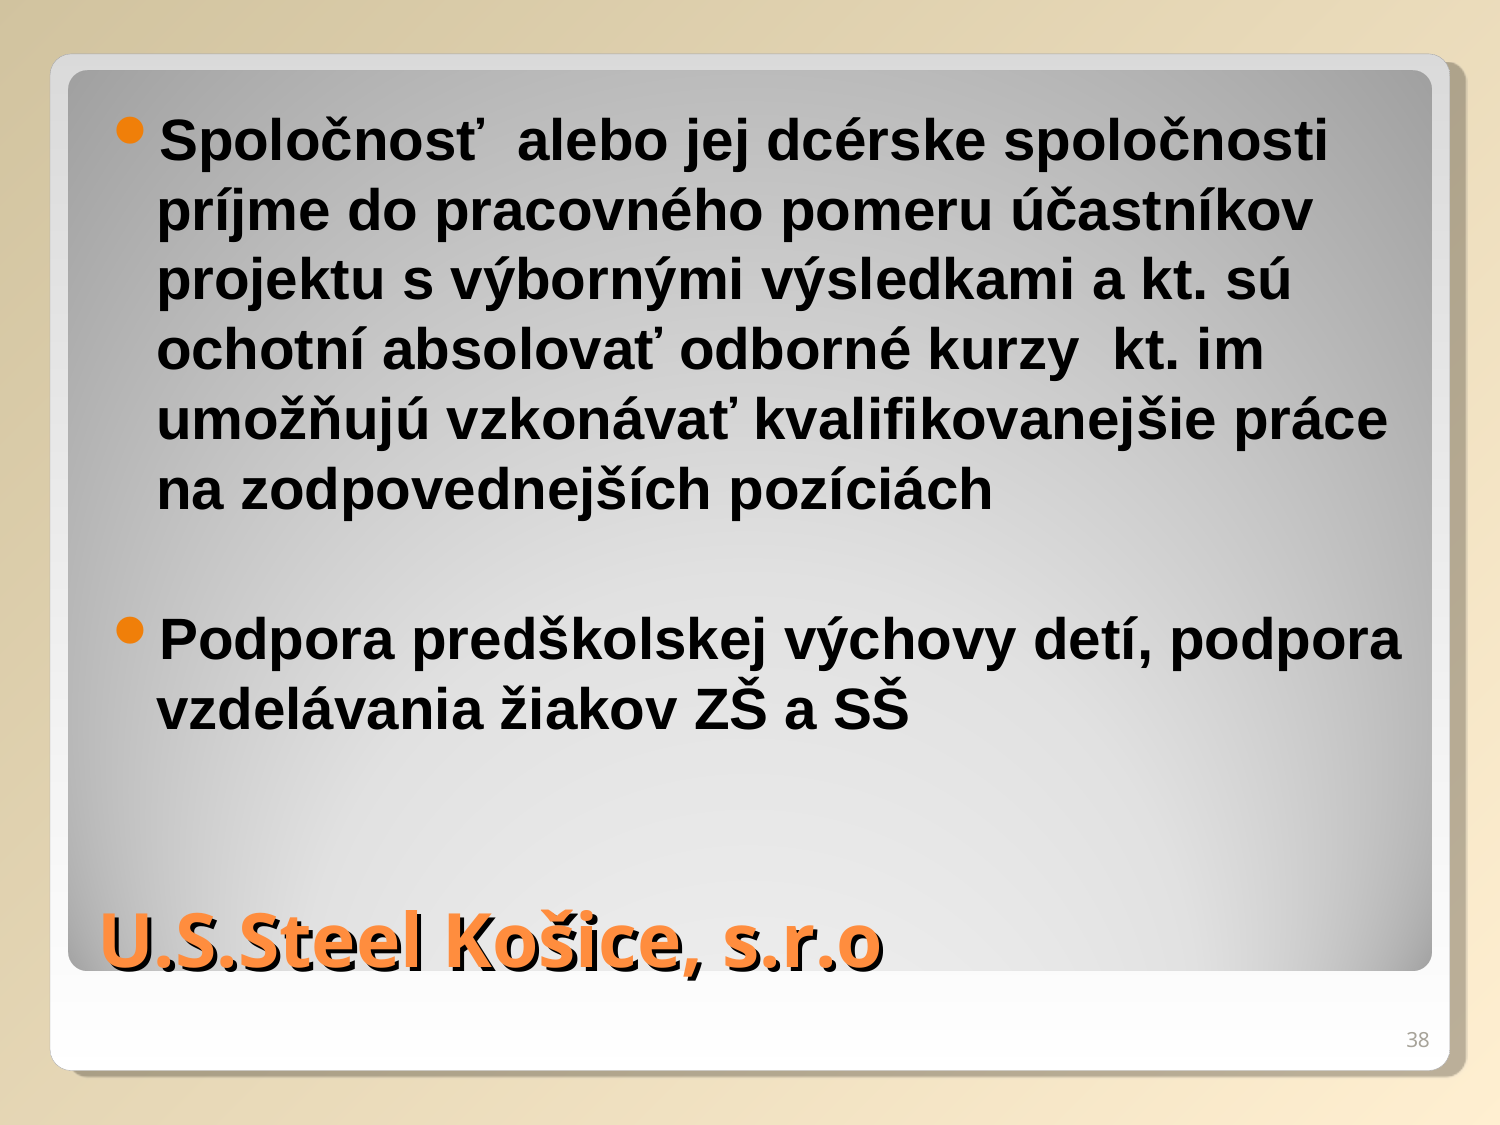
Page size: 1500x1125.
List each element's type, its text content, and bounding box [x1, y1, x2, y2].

text_box <number> [1369, 1002, 1445, 1063]
title U.S.Steel Košice, s.r.o [82, 817, 1426, 991]
list Spoločnosť alebo jej dcérske spoločnosti príjme do pracovného pomeru účastníkov projektu s výbornými výsledkami a kt. sú ochotní absolovať odborné kurzy kt. im umožňujú vzkonávať kvalifikovanejšie práce na zodpovednejších pozíciách Podpora predškolskej výchovy detí, podpora vzdelávania žiakov ZŠ a SŠ [82, 86, 1426, 774]
picture [67, 69, 1433, 972]
